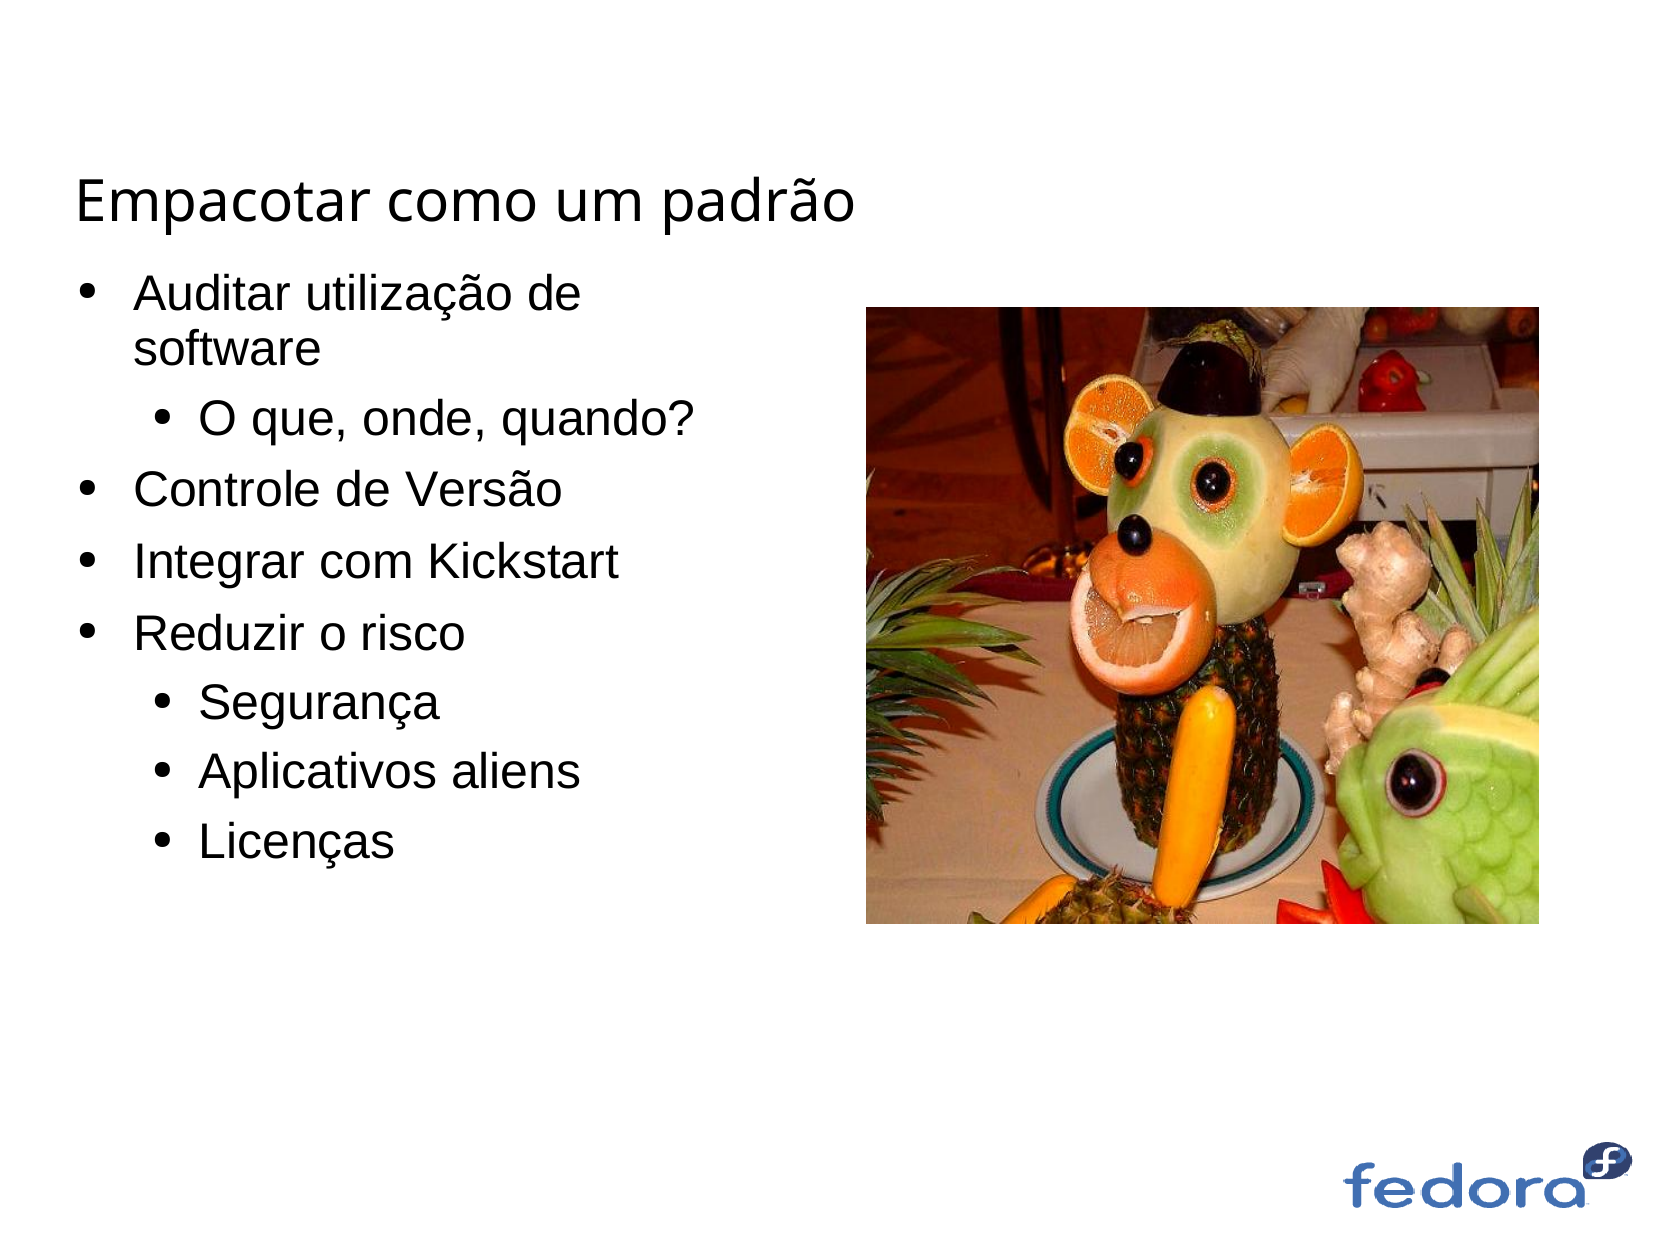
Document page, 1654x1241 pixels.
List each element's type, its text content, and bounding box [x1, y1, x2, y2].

picture [1332, 1124, 1651, 1227]
title Empacotar como um padrão [74, 140, 1506, 259]
list Auditar utilização de software O que, onde, quando? Controle de Versão Integrar com Kickstart Reduzir o risco Segurança Aplicativos aliens Licenças [77, 264, 772, 1174]
picture [866, 307, 1539, 925]
